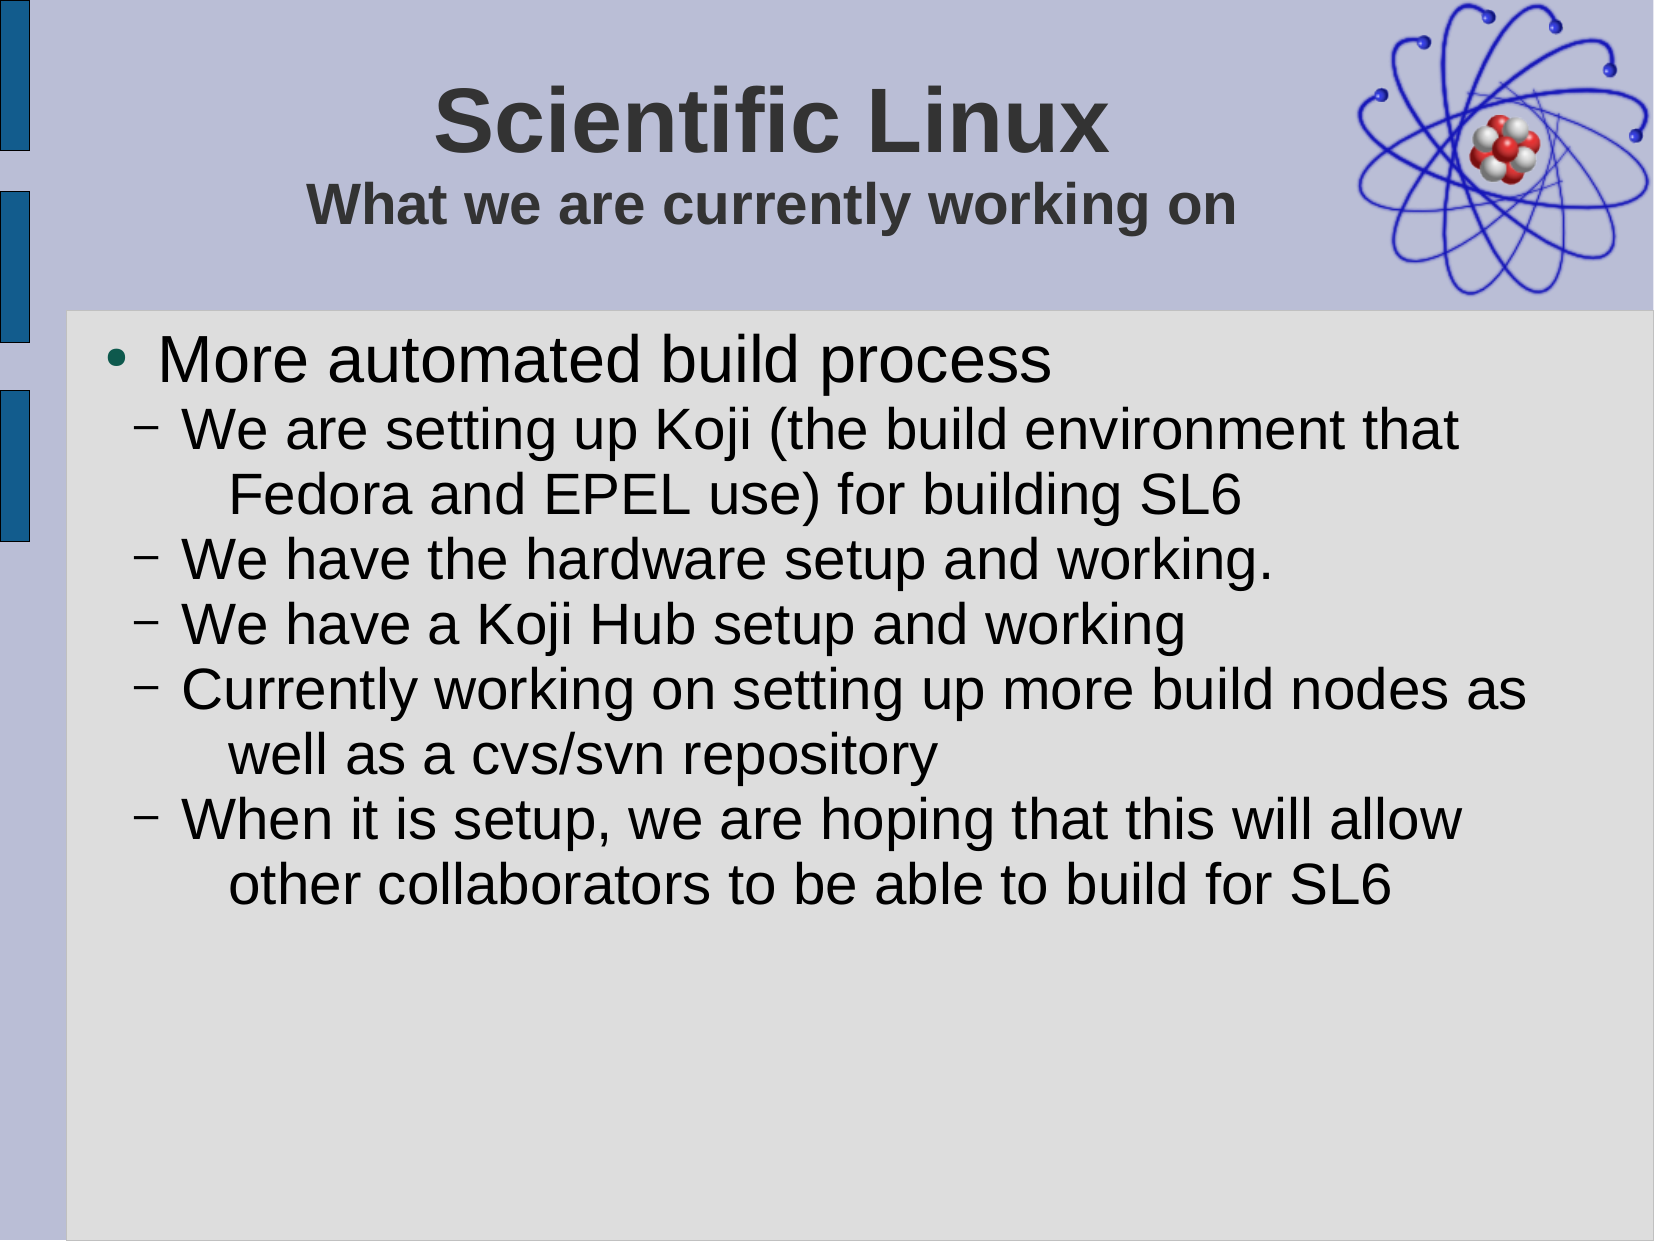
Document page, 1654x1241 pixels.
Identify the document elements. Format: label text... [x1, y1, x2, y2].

picture [1353, 0, 1654, 301]
list More automated build process We are setting up Koji (the build environment that Fedora and EPEL use) for building SL6 We have the hardware setup and working. We have a Koji Hub setup and working Currently working on setting up more build nodes as well as a cvs/svn repository When it is setup, we are hoping that this will allow other collaborators to be able to build for SL6 [86, 321, 1576, 1057]
title Scientific Linux What we are currently working on [82, 49, 1353, 257]
